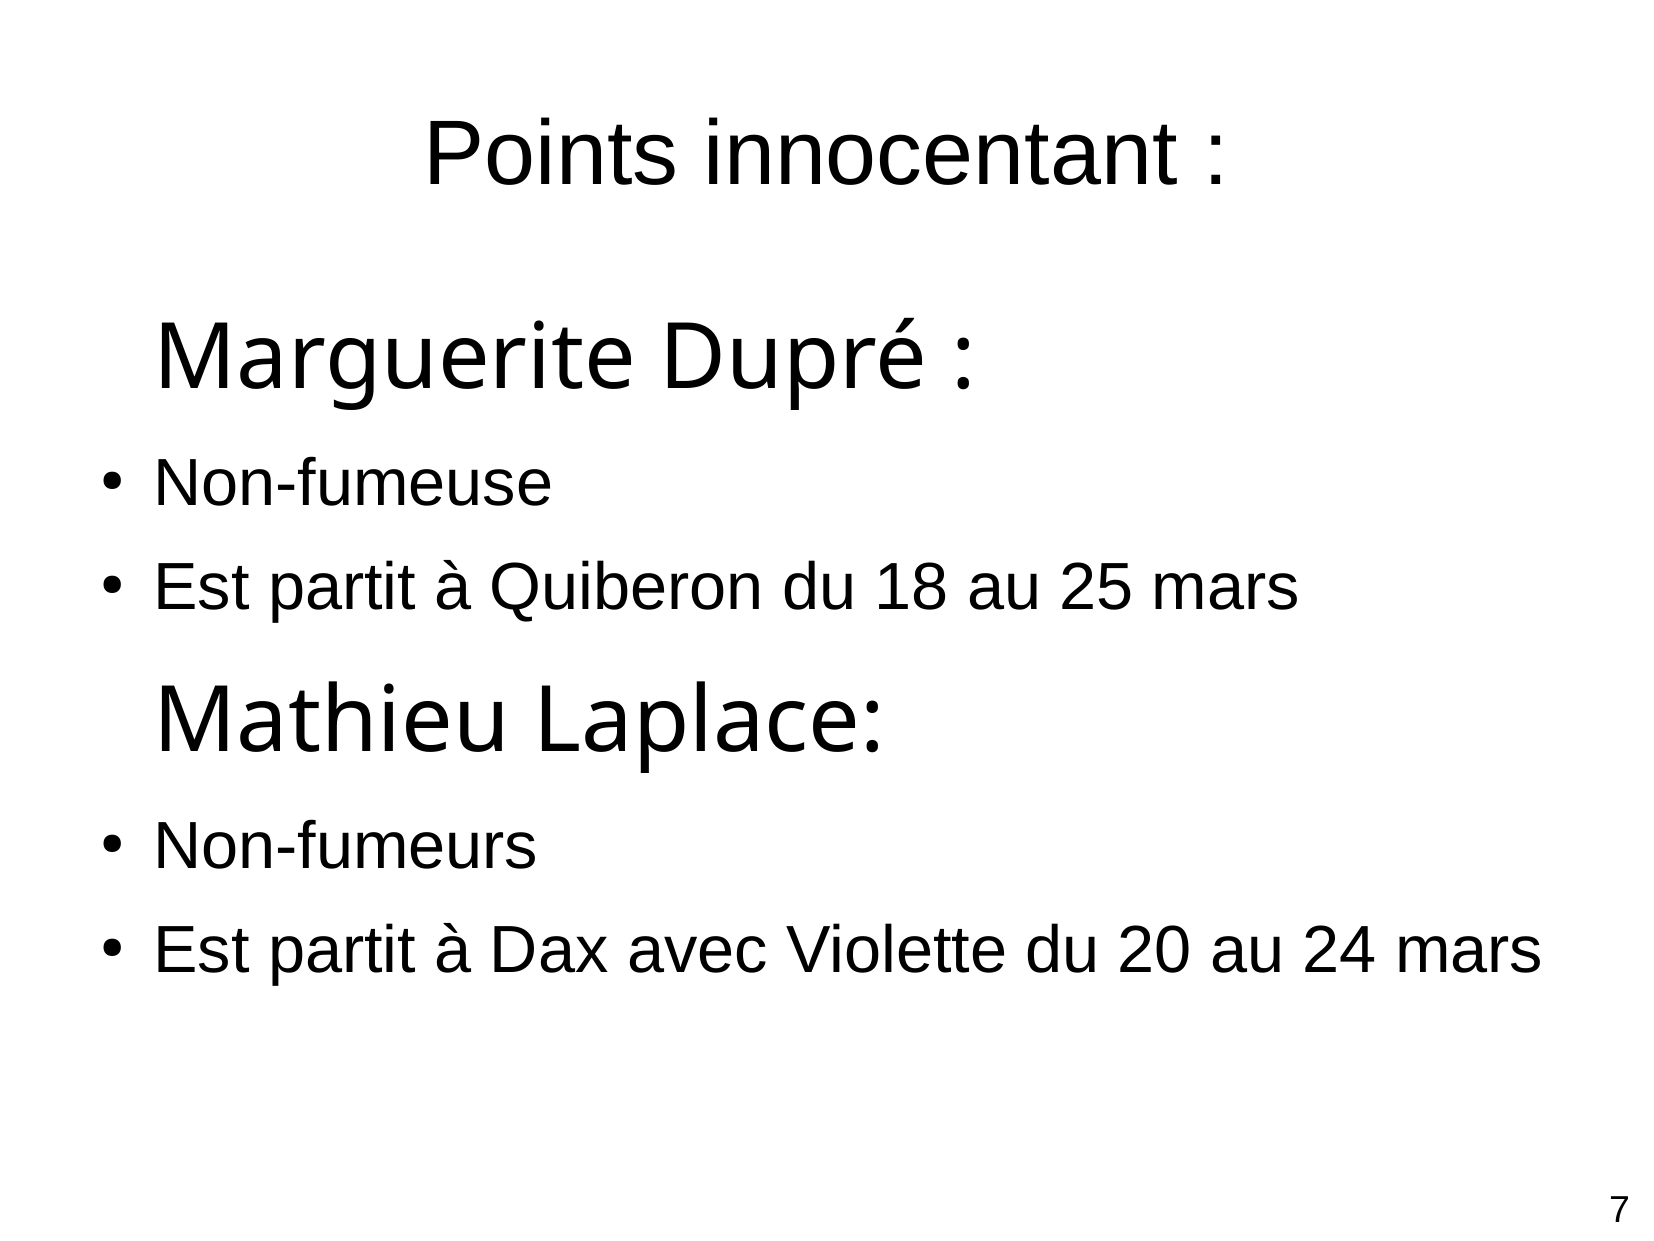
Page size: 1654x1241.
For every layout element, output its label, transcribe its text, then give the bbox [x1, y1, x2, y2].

text_box 7 [1594, 1181, 1654, 1238]
list Marguerite Dupré : Non-fumeuse Est partit à Quiberon du 18 au 25 mars Mathieu Laplace: Non-fumeurs Est partit à Dax avec Violette du 20 au 24 mars [82, 290, 1571, 1176]
title Points innocentant : [82, 49, 1571, 257]
